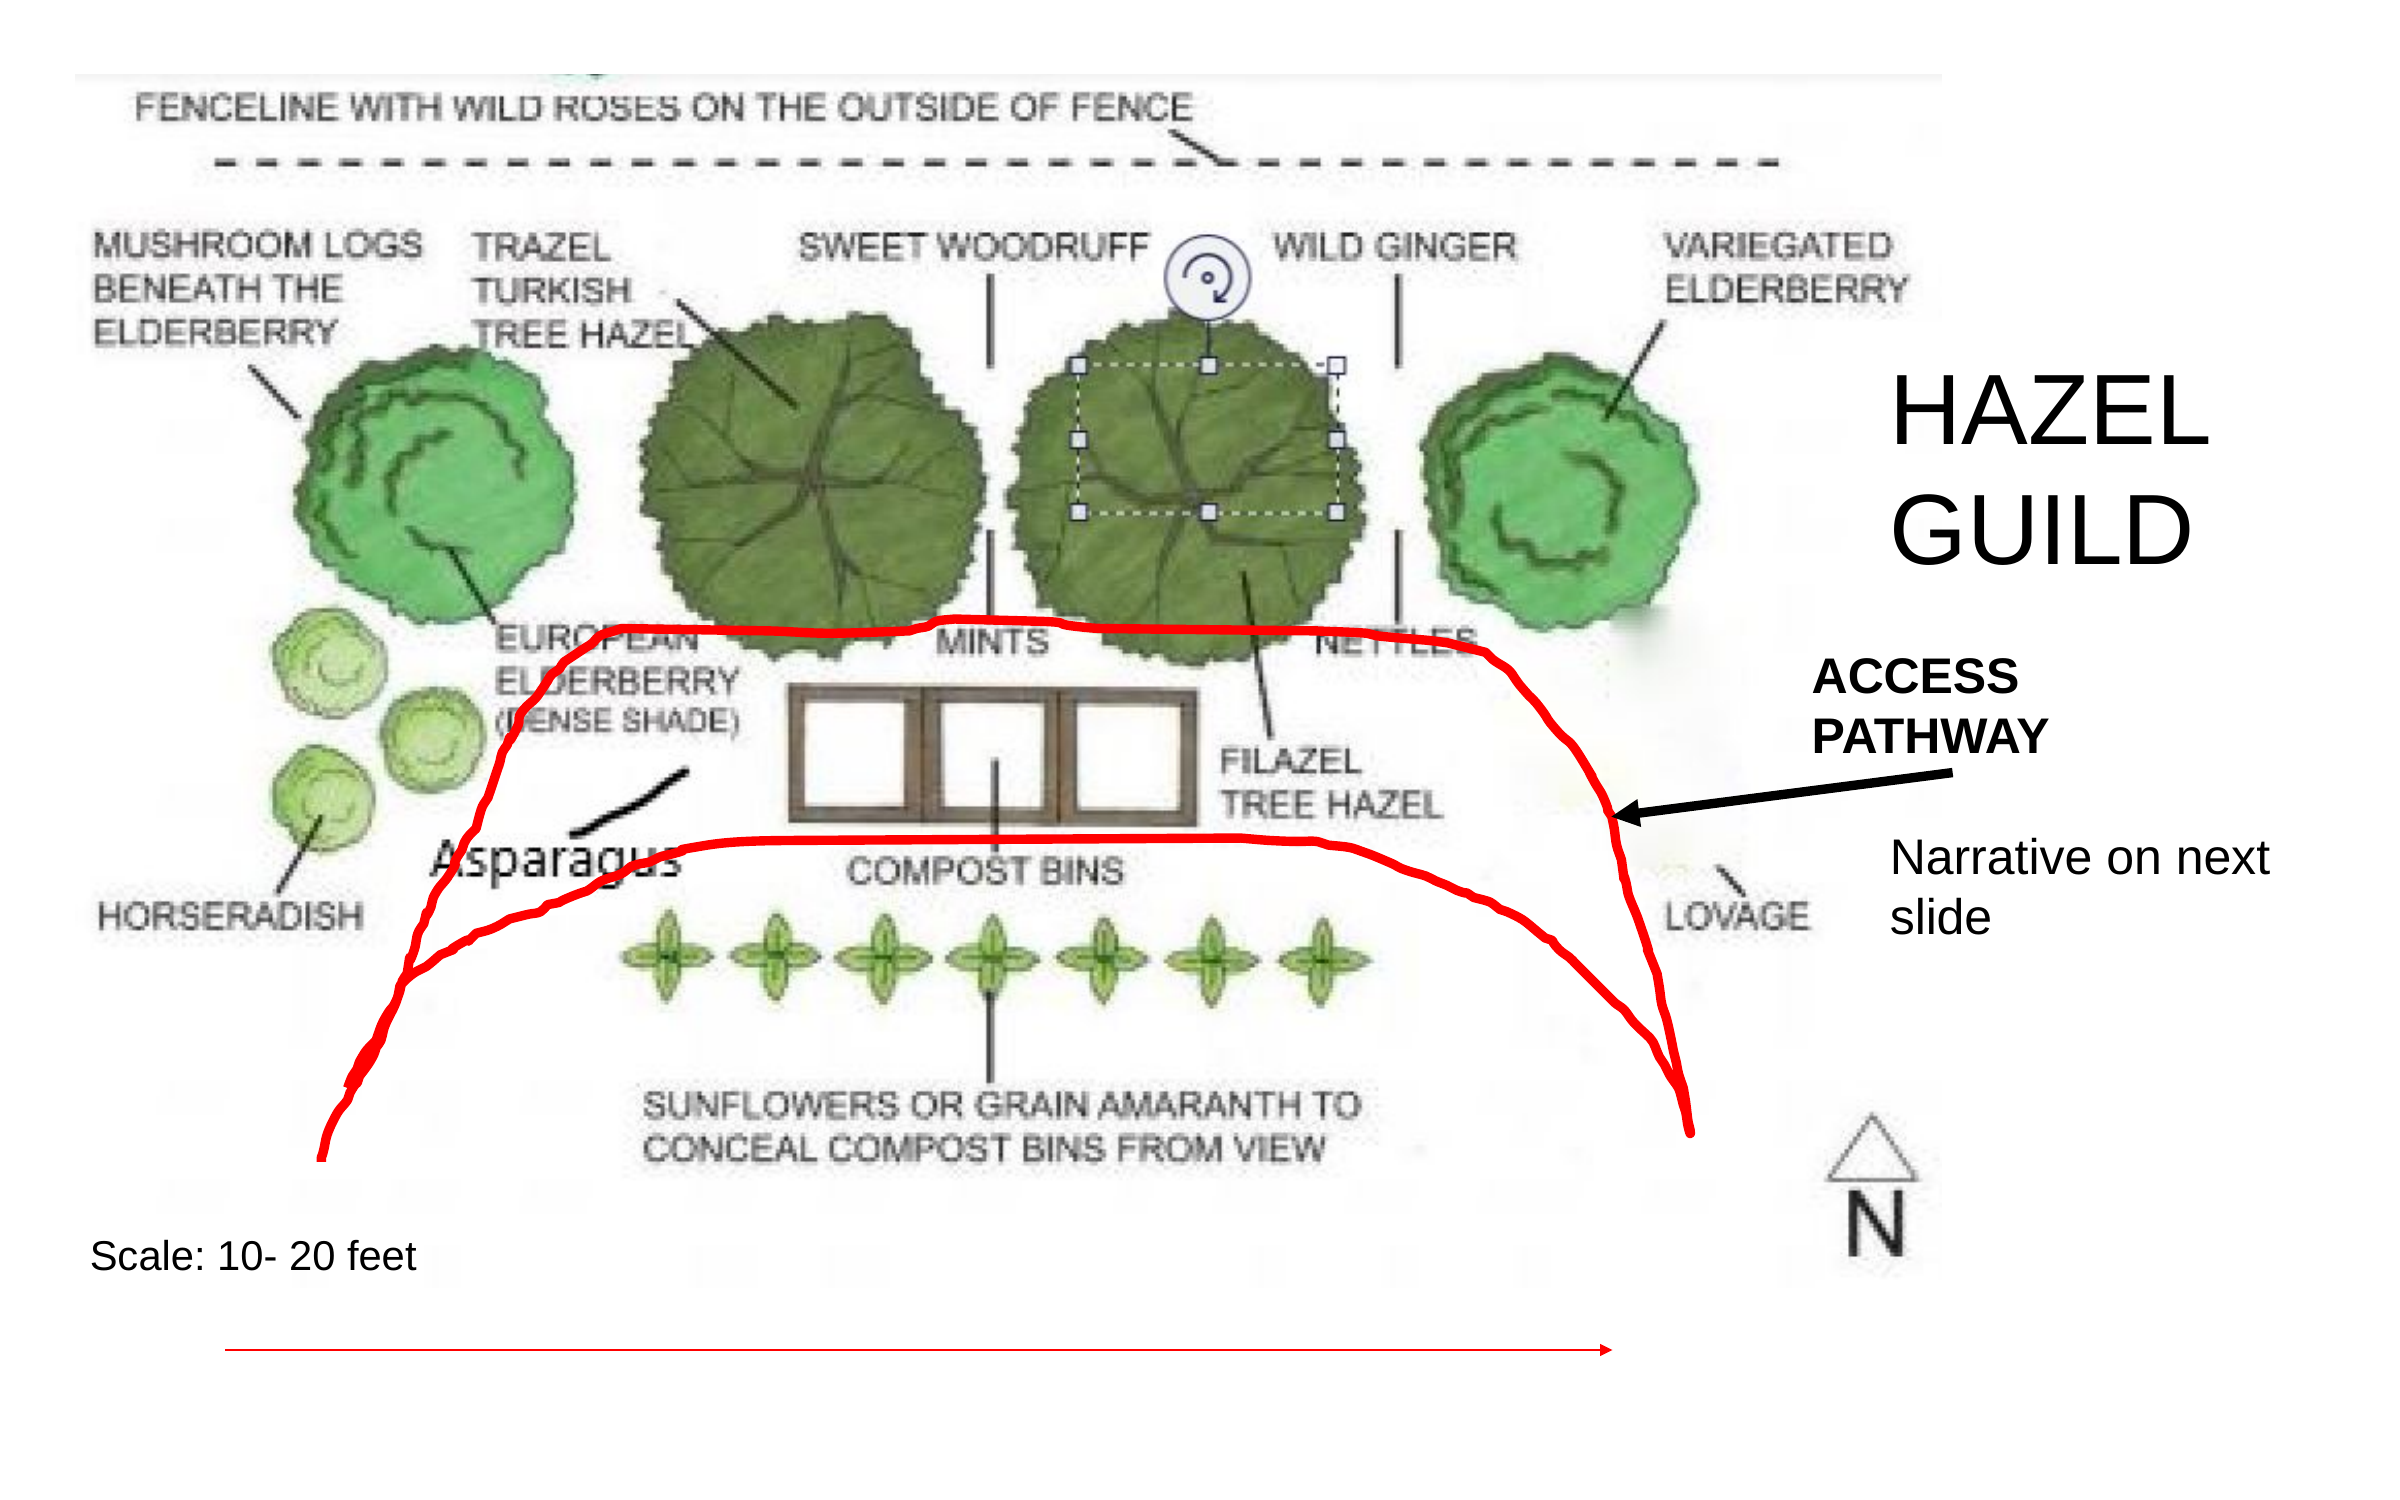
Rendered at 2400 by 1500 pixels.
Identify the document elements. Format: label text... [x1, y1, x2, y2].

picture [414, 624, 1671, 1065]
picture [75, 74, 1942, 1288]
text_box HAZEL GUILD Narrative on next slide [1875, 337, 2305, 953]
text_box ACCESS PATHWAY [1796, 636, 2110, 772]
text_box Scale: 10- 20 feet [75, 1221, 550, 1287]
